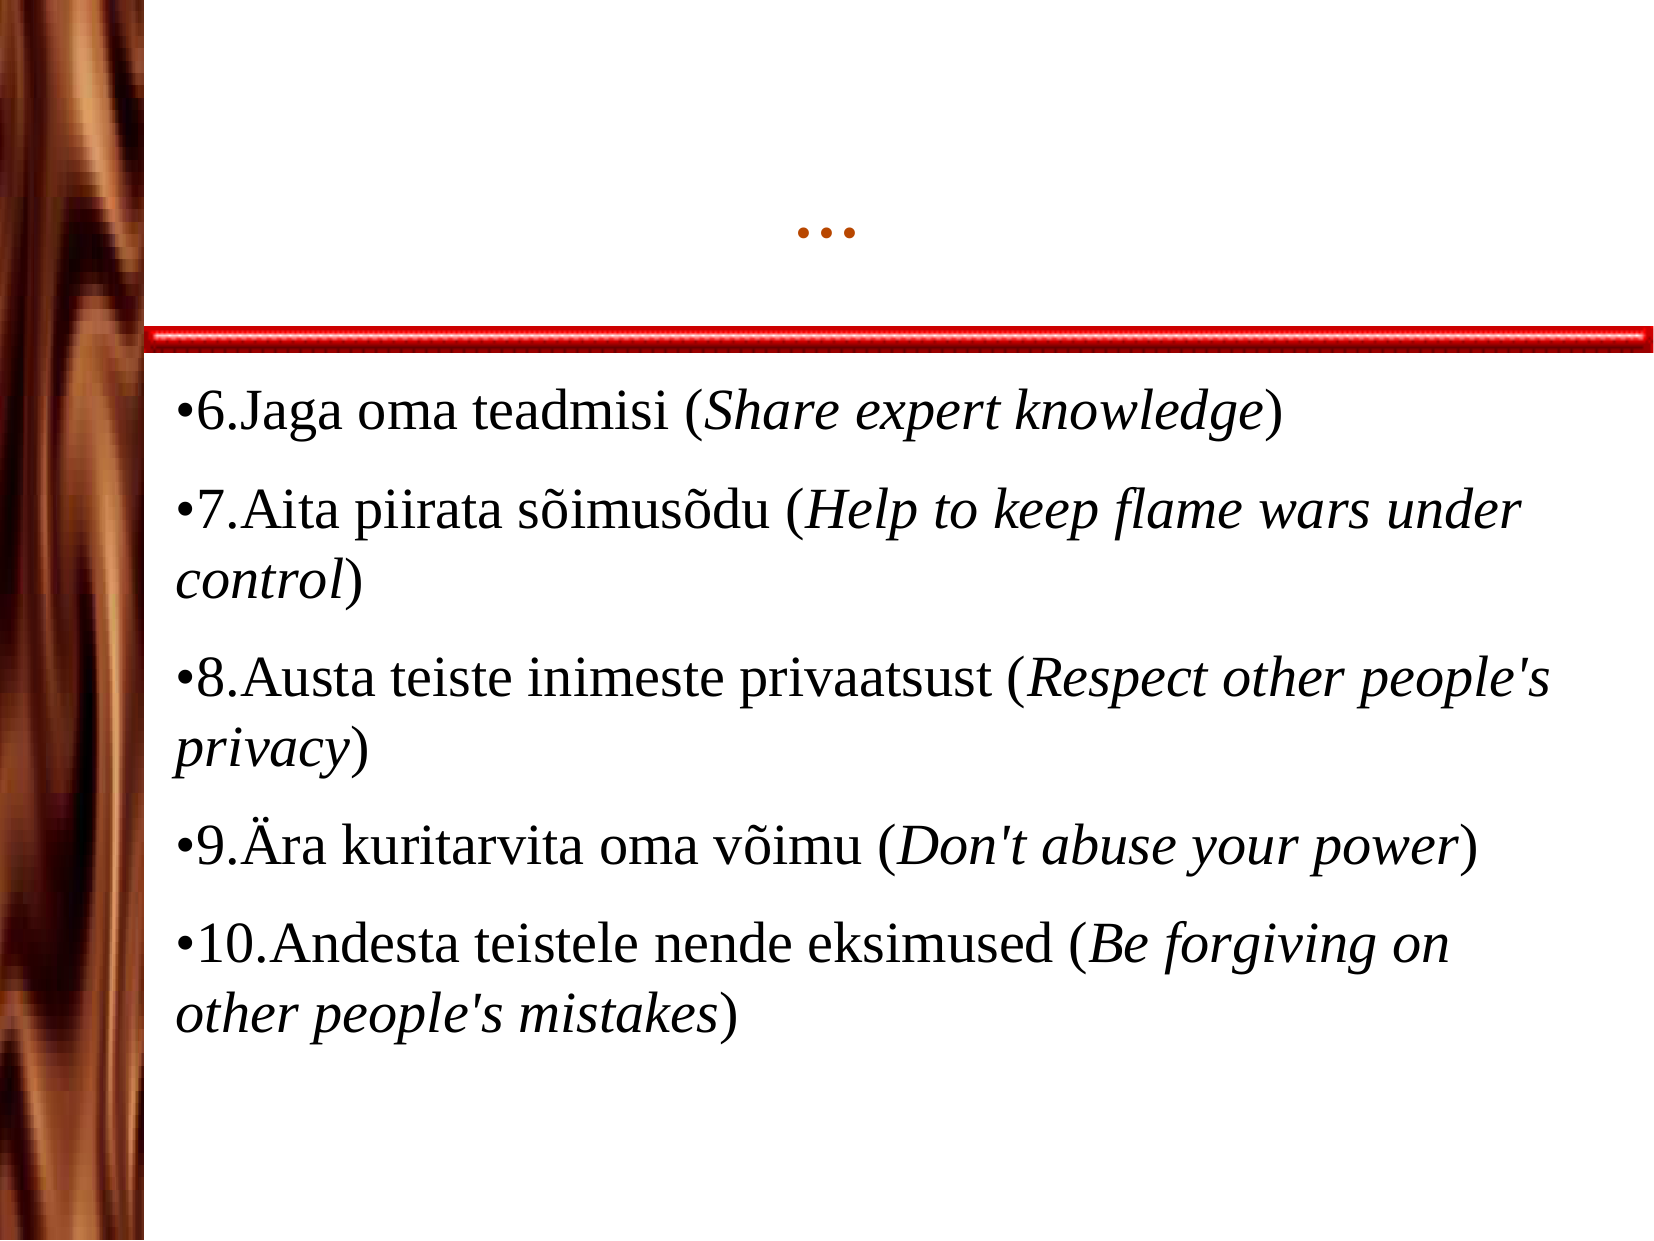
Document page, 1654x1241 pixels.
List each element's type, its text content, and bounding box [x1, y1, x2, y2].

picture [0, 0, 1654, 1240]
title ... [121, 100, 1533, 312]
list 6.Jaga oma teadmisi (Share expert knowledge) 7.Aita piirata sõimusõdu (Help to keep flame wars under control) 8.Austa teiste inimeste privaatsust (Respect other people's privacy) 9.Ära kuritarvita oma võimu (Don't abuse your power) 10.Andesta teistele nende eksimused (Be forgiving on other people's mistakes) [175, 377, 1588, 1158]
